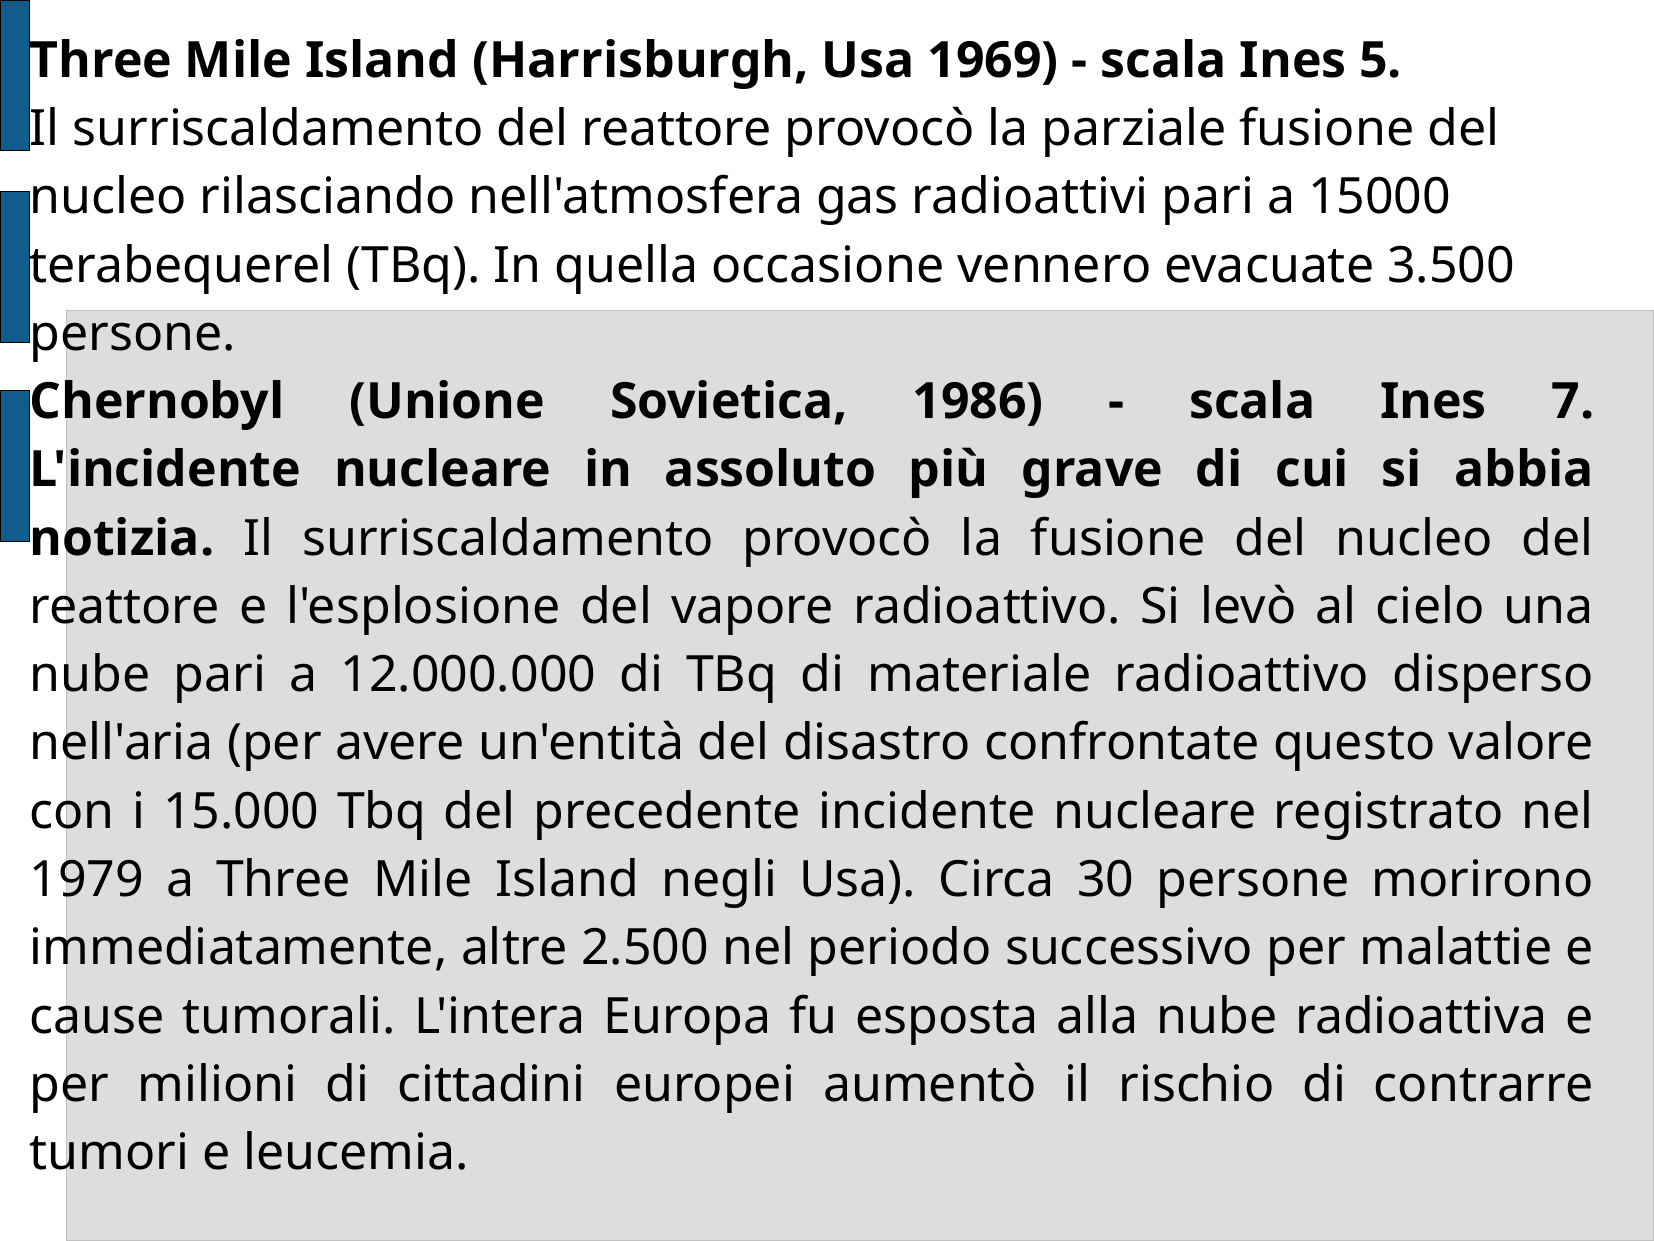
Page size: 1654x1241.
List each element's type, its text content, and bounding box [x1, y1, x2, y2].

subtitle Three Mile Island (Harrisburgh, Usa 1969) - scala Ines 5. Il surriscaldamento del reattore provocò la parziale fusione del nucleo rilasciando nell'atmosfera gas radioattivi pari a 15000 terabequerel (TBq). In quella occasione vennero evacuate 3.500 persone. Chernobyl (Unione Sovietica, 1986) - scala Ines 7. L'incidente nucleare in assoluto più grave di cui si abbia notizia. Il surriscaldamento provocò la fusione del nucleo del reattore e l'esplosione del vapore radioattivo. Si levò al cielo una nube pari a 12.000.000 di TBq di materiale radioattivo disperso nell'aria (per avere un'entità del disastro confrontate questo valore con i 15.000 Tbq del precedente incidente nucleare registrato nel 1979 a Three Mile Island negli Usa). Circa 30 persone morirono immediatamente, altre 2.500 nel periodo successivo per malattie e cause tumorali. L'intera Europa fu esposta alla nube radioattiva e per milioni di cittadini europei aumentò il rischio di contrarre tumori e leucemia. [29, 11, 1595, 1198]
